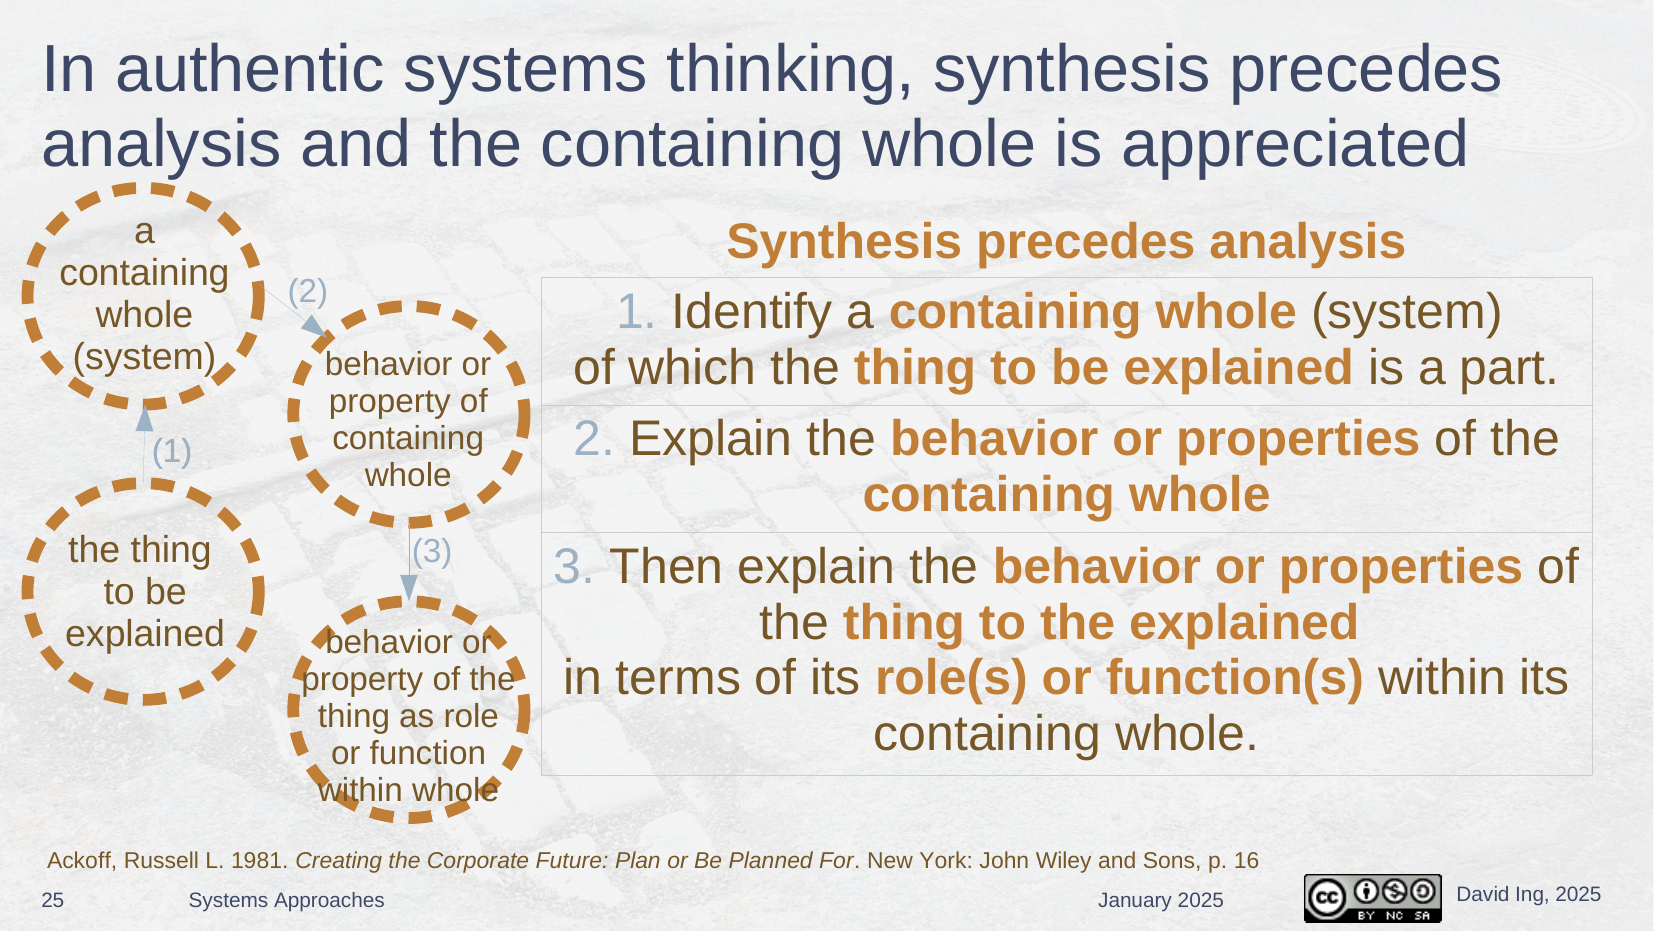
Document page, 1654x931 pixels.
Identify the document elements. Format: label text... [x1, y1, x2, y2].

picture [0, 0, 1654, 931]
table_cell 3. Then explain the behavior or properties of the thing to the explained in terms of its role(s) or function(s) within its containing whole. [542, 533, 1592, 775]
text_box the thing to be explained [50, 521, 246, 662]
text_box behavior or property of the thing as role or function within whole [286, 615, 533, 816]
text_box a containing whole (system) [44, 202, 246, 405]
text_box behavior or property of containing whole [310, 338, 507, 502]
text_box (2) [273, 265, 345, 323]
table_header Synthesis precedes analysis [541, 207, 1592, 277]
text_box Ackoff, Russell L. 1981. Creating the Corporate Future: Plan or Be Planned For. New York: John Wiley and Sons, p. 16 [32, 840, 1585, 882]
text_box (1) [137, 424, 209, 482]
table_cell 2. Explain the behavior or properties of the containing whole [542, 406, 1592, 532]
text_box (3) [397, 525, 469, 583]
table_cell 1. Identify a containing whole (system) of which the thing to be explained is a part. [542, 278, 1592, 405]
title In authentic systems thinking, synthesis precedes analysis and the containing whole is appreciated [41, 30, 1613, 181]
